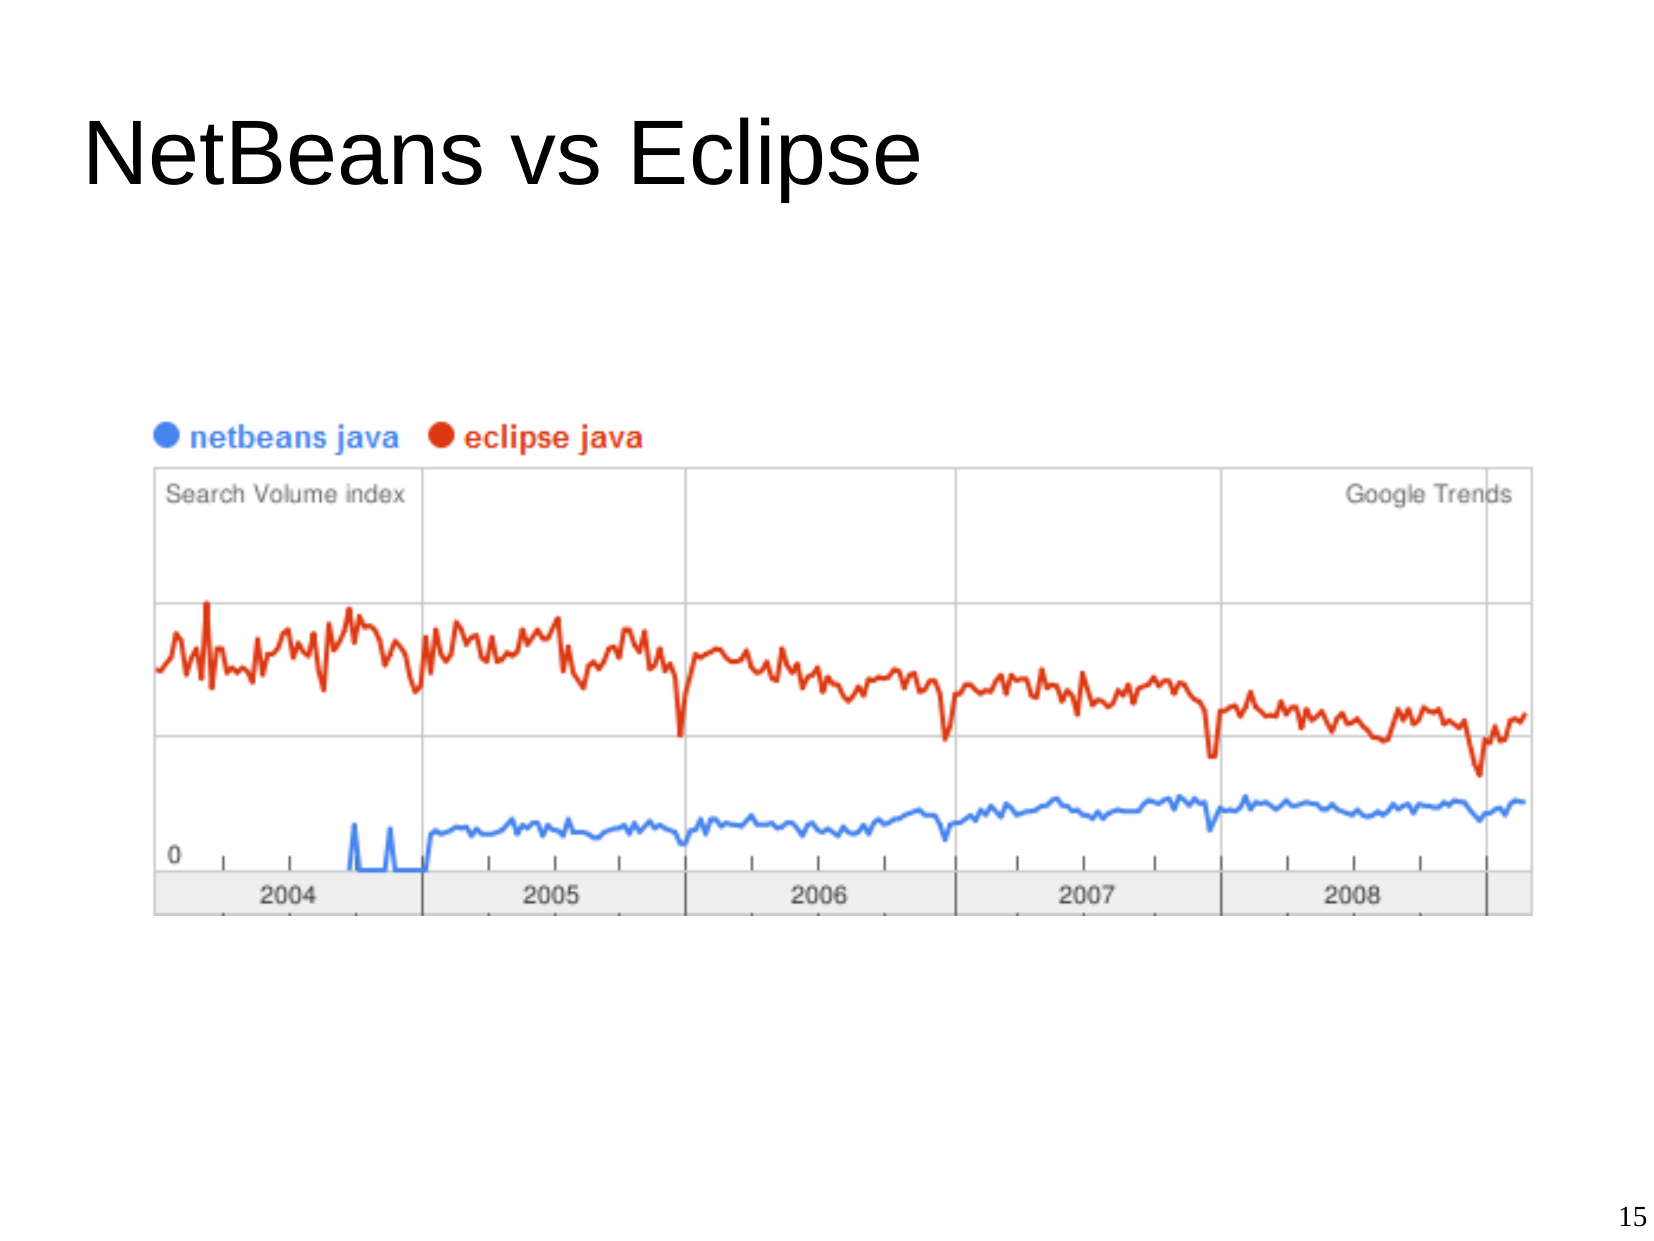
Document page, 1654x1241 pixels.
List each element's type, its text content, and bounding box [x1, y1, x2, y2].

picture [147, 413, 1555, 916]
title NetBeans vs Eclipse [82, 56, 1152, 250]
